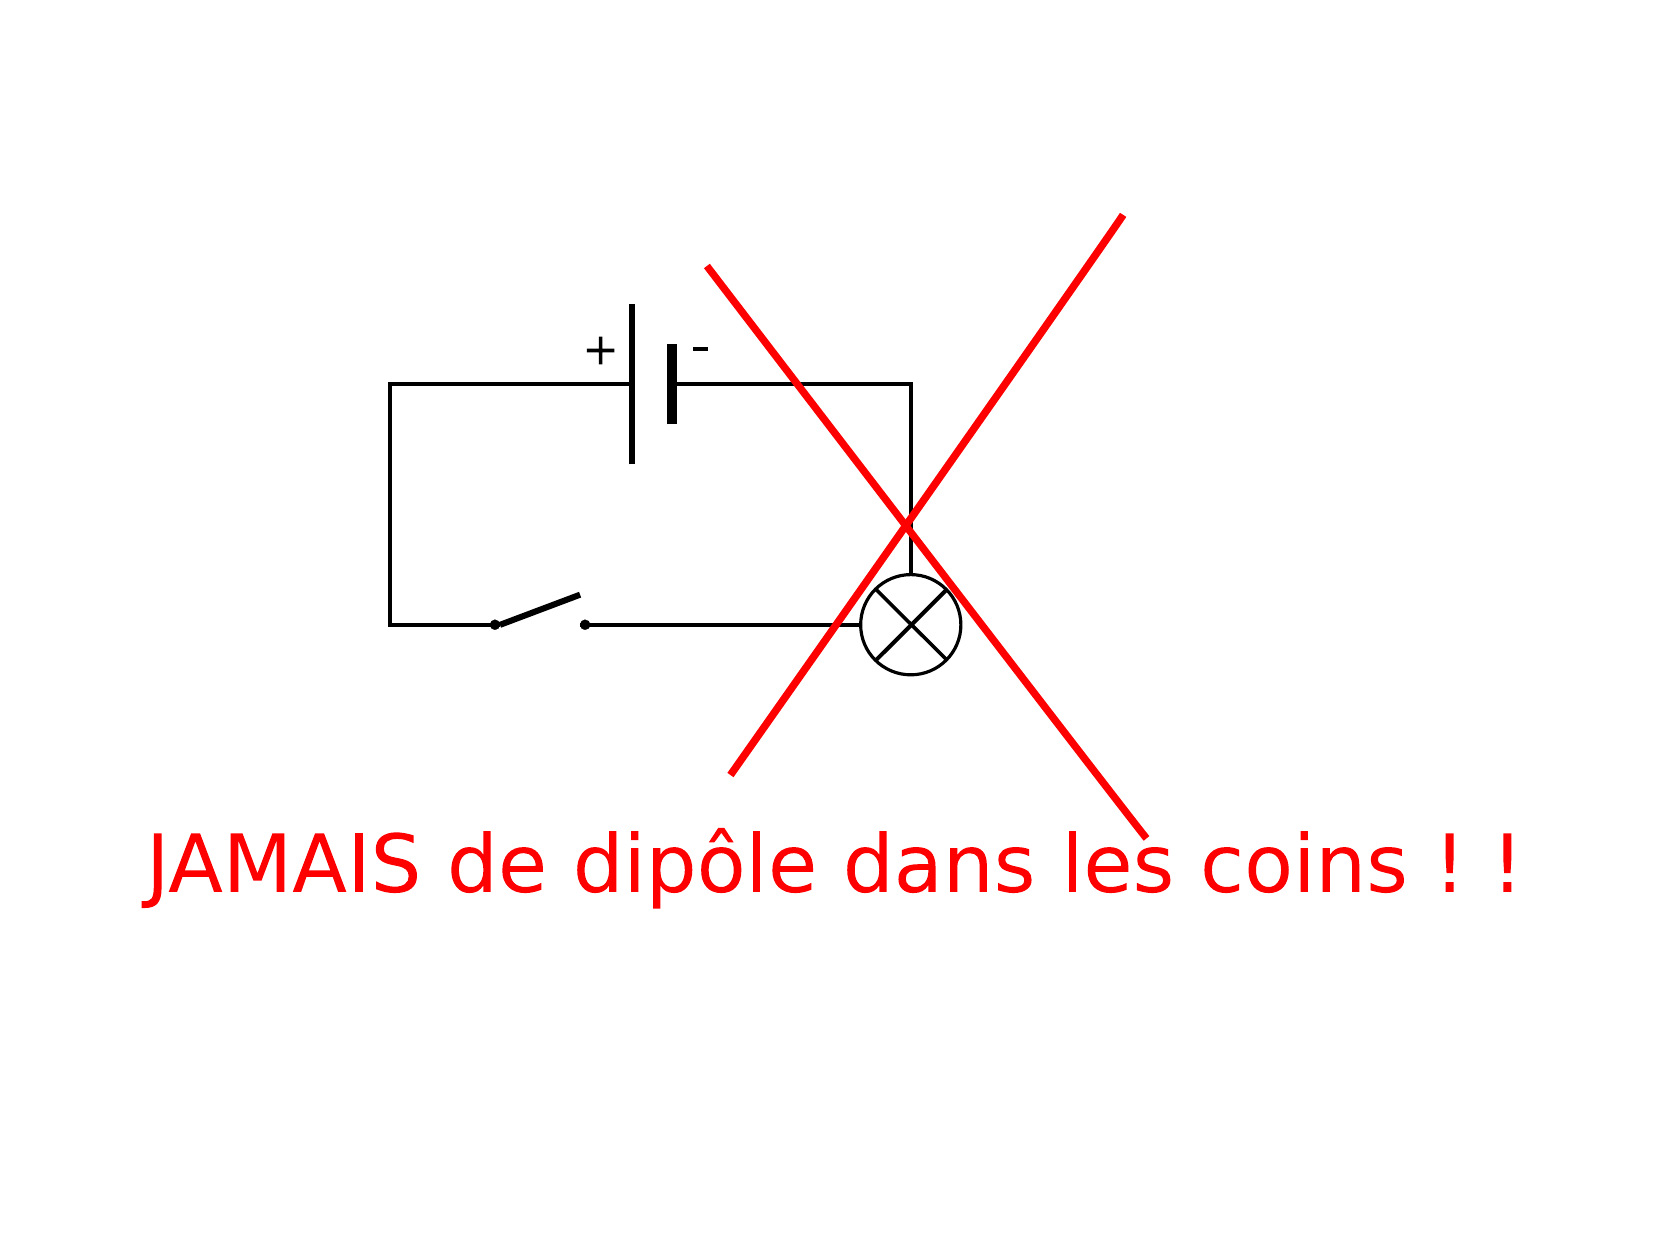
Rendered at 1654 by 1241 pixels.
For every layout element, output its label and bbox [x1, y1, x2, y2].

picture [141, 212, 1513, 910]
